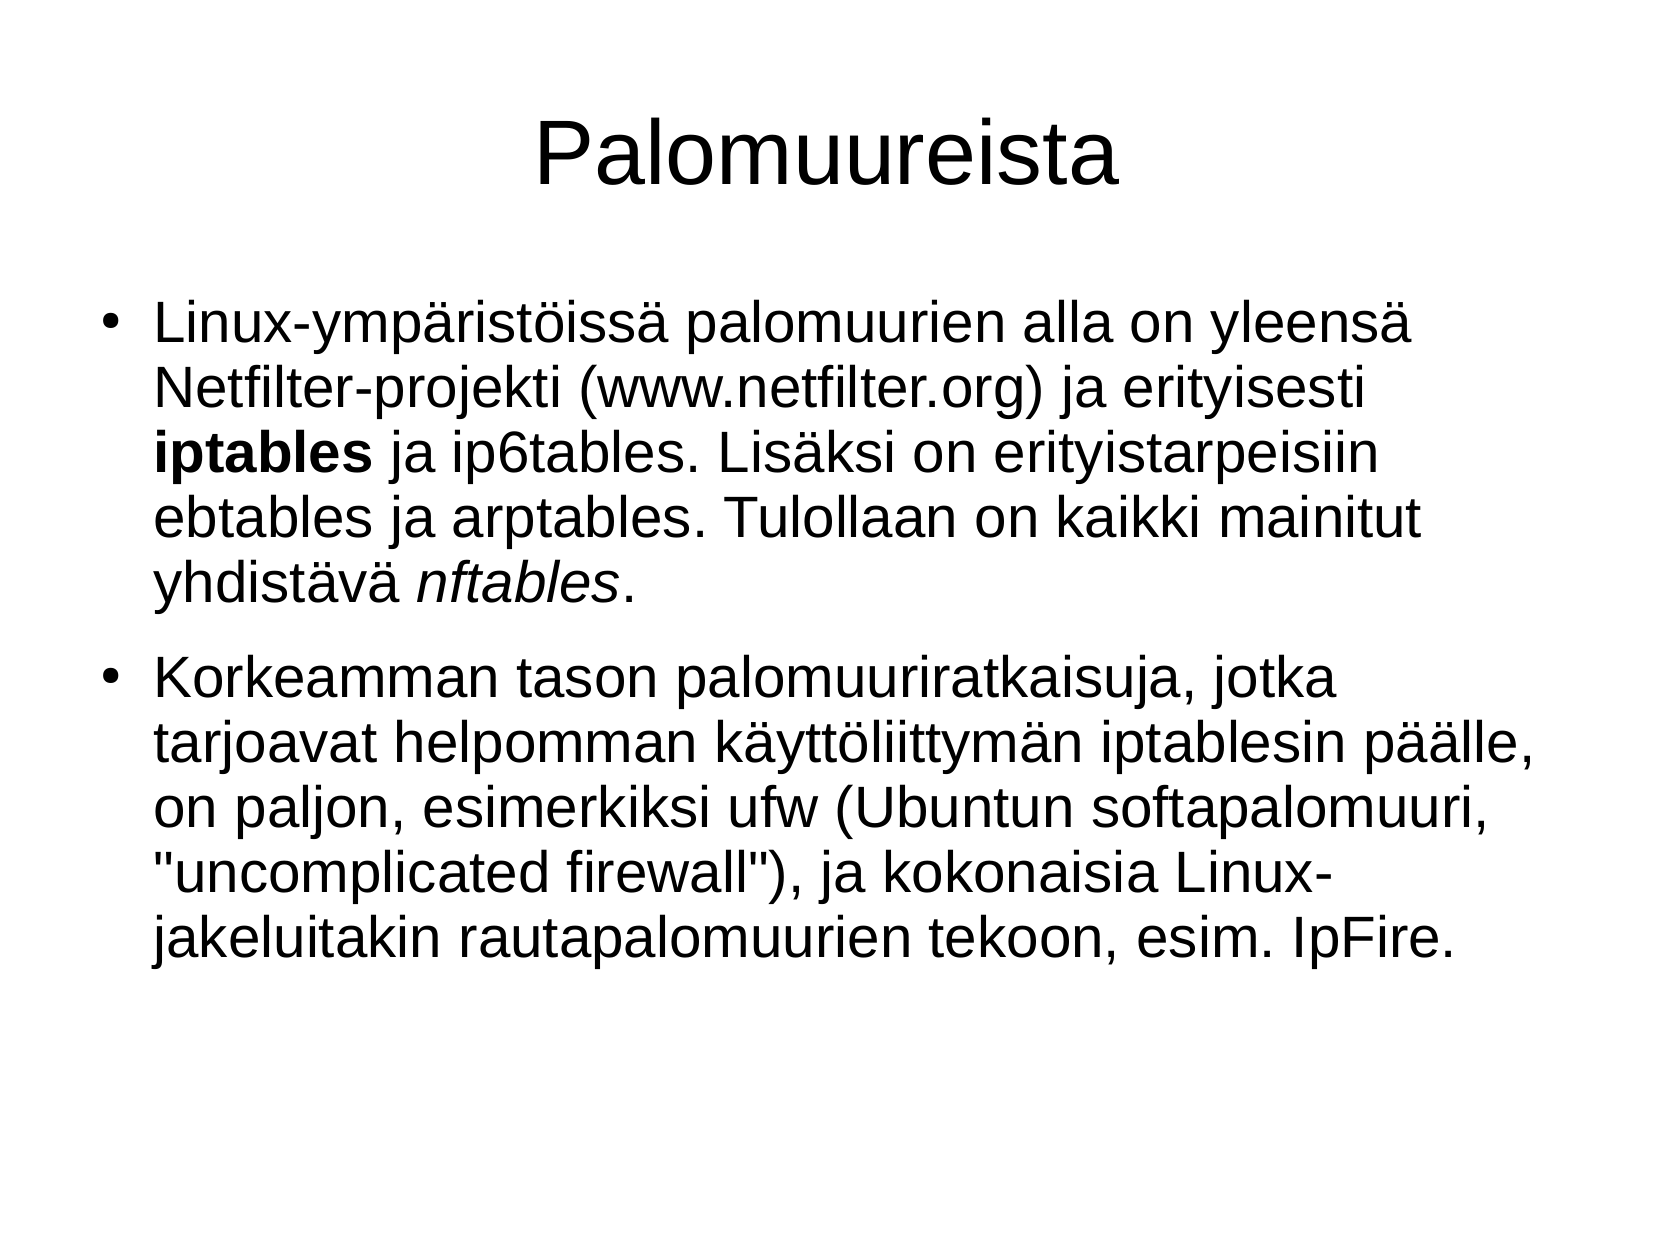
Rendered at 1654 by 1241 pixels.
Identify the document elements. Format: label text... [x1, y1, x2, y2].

list Linux-ympäristöissä palomuurien alla on yleensä Netfilter-projekti (www.netfilter.org) ja erityisesti iptables ja ip6tables. Lisäksi on erityistarpeisiin ebtables ja arptables. Tulollaan on kaikki mainitut yhdistävä nftables. Korkeamman tason palomuuriratkaisuja, jotka tarjoavat helpomman käyttöliittymän iptablesin päälle, on paljon, esimerkiksi ufw (Ubuntun softapalomuuri, "uncomplicated firewall"), ja kokonaisia Linux-jakeluitakin rautapalomuurien tekoon, esim. IpFire. [82, 290, 1571, 1010]
title Palomuureista [82, 49, 1571, 257]
